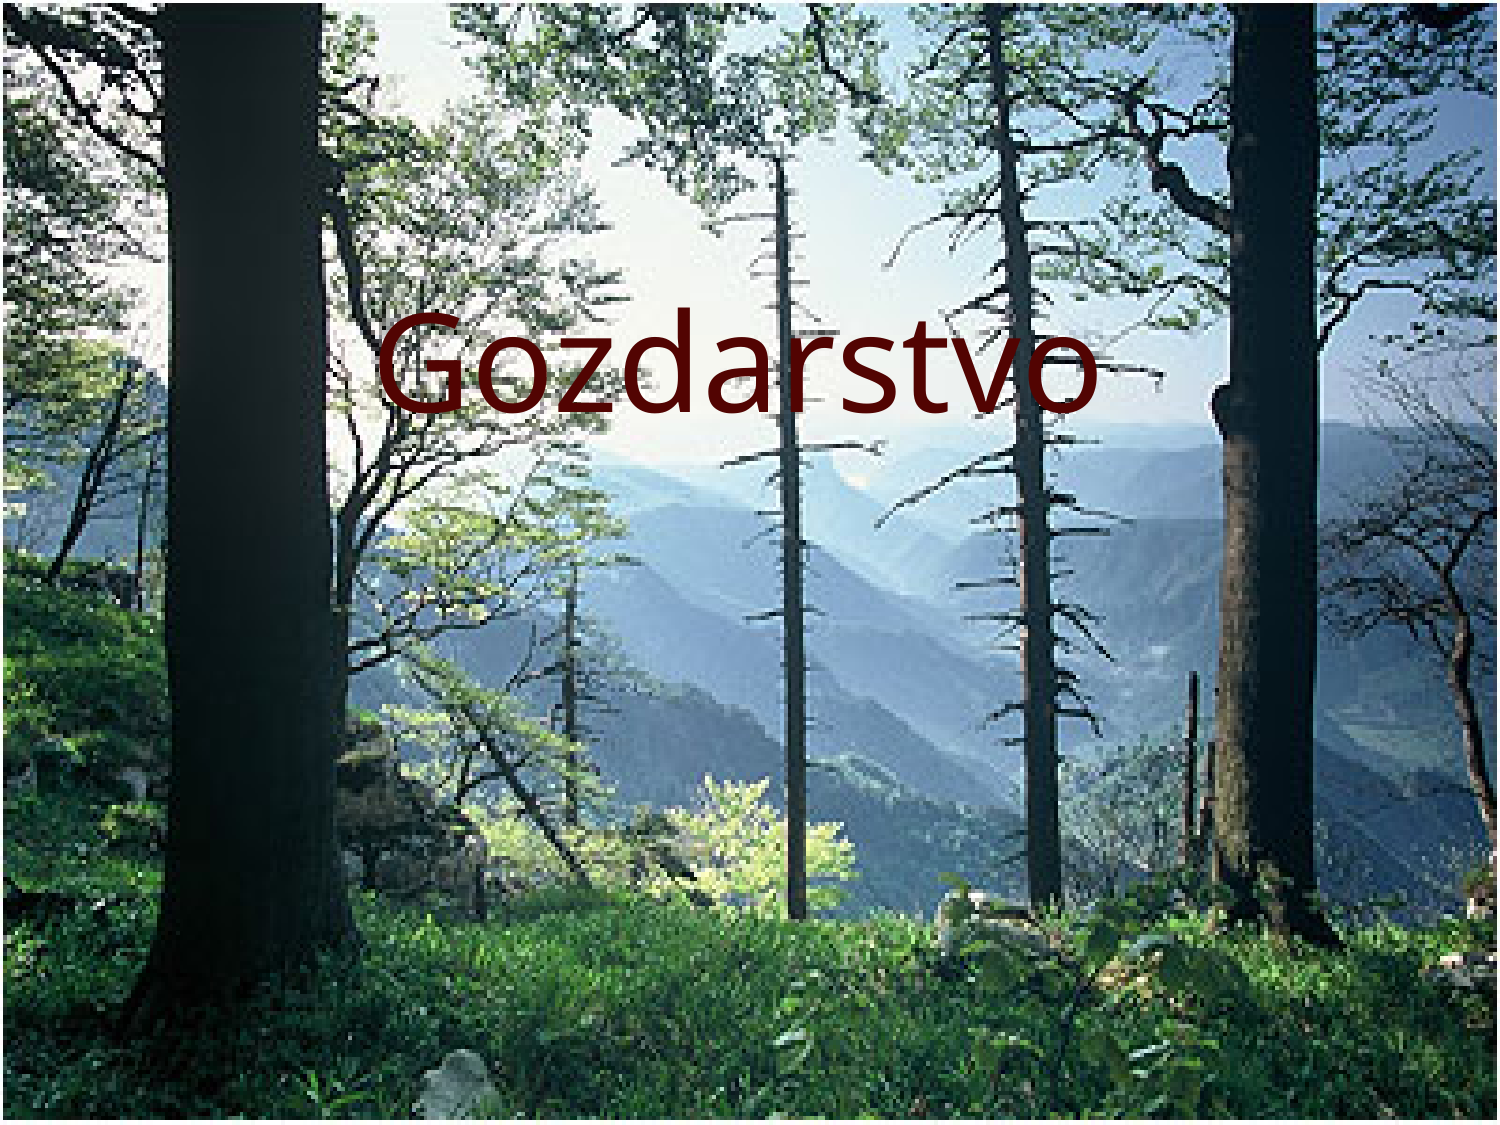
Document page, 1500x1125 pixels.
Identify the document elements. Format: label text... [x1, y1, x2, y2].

text_box Gozdarstvo [312, 267, 1164, 580]
picture [0, 0, 1500, 1125]
